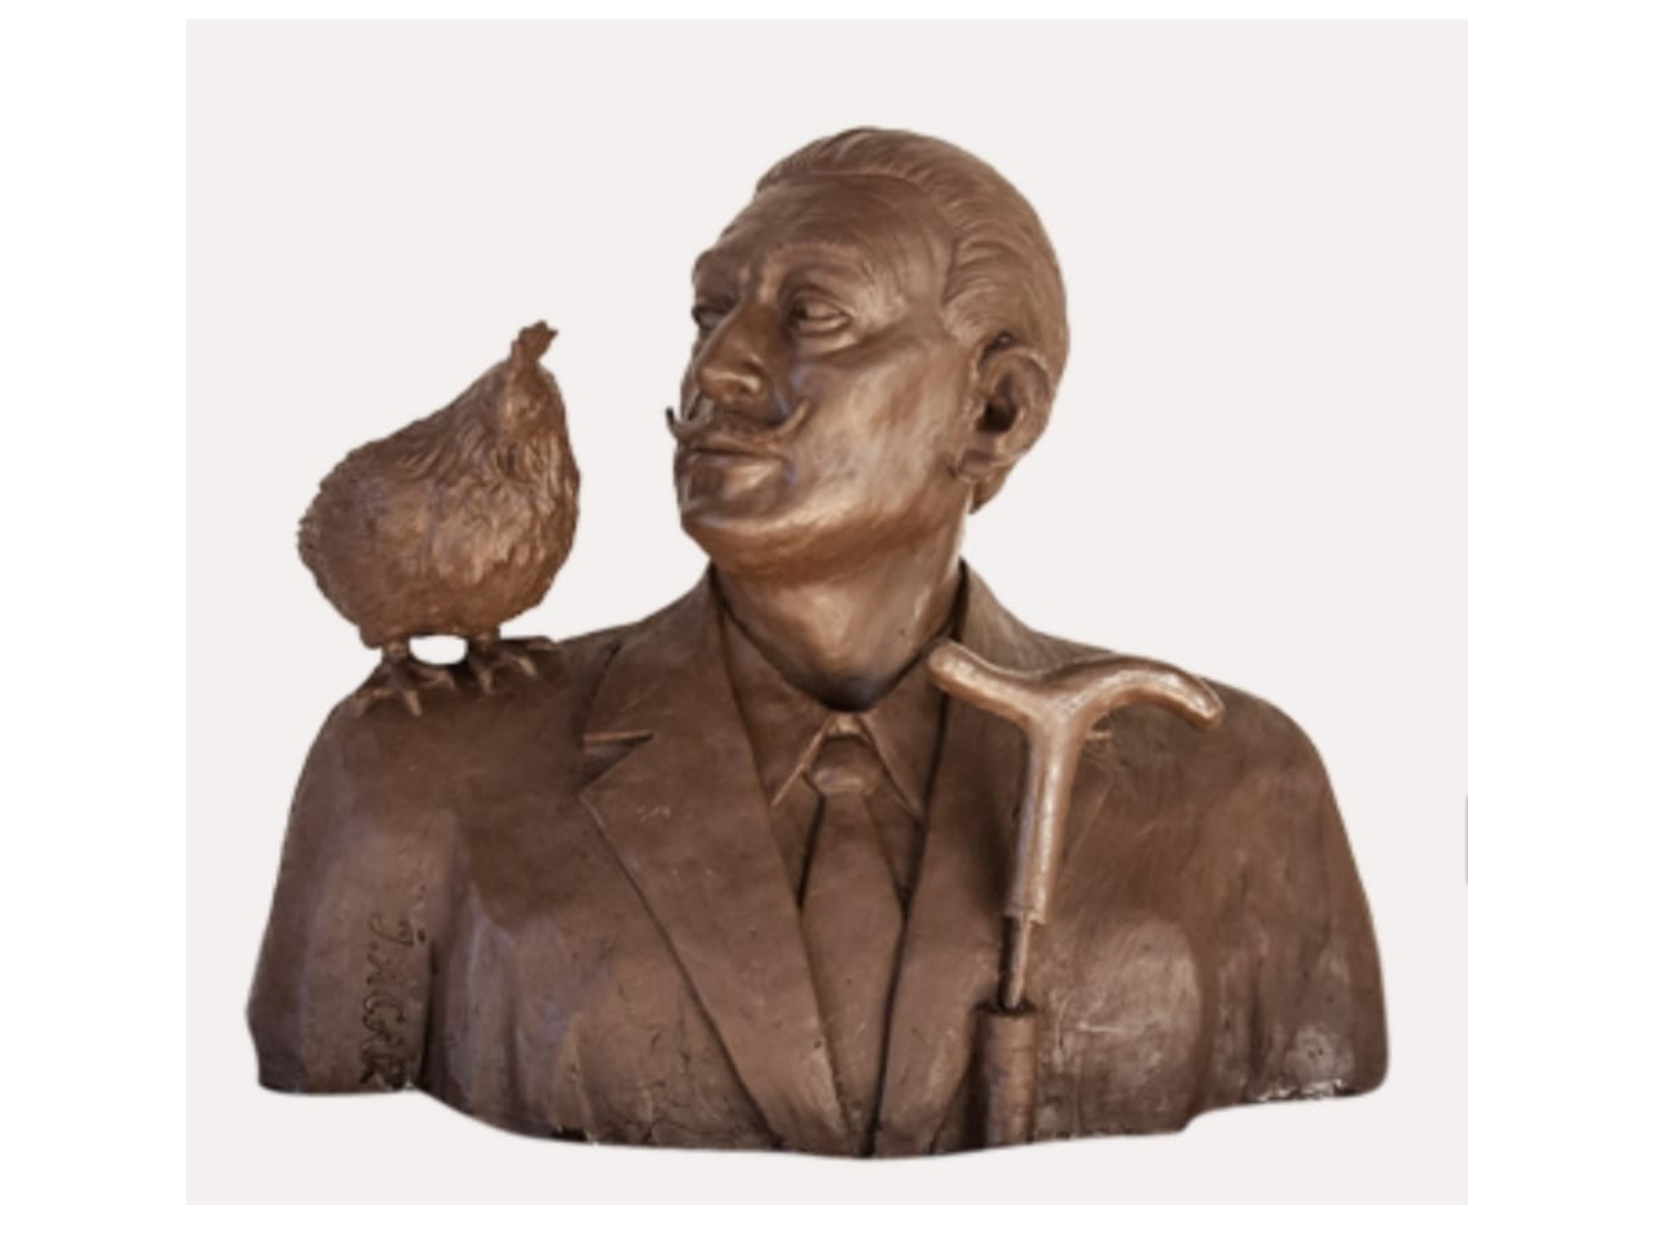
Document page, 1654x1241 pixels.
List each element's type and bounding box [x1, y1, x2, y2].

picture [186, 11, 1468, 1205]
